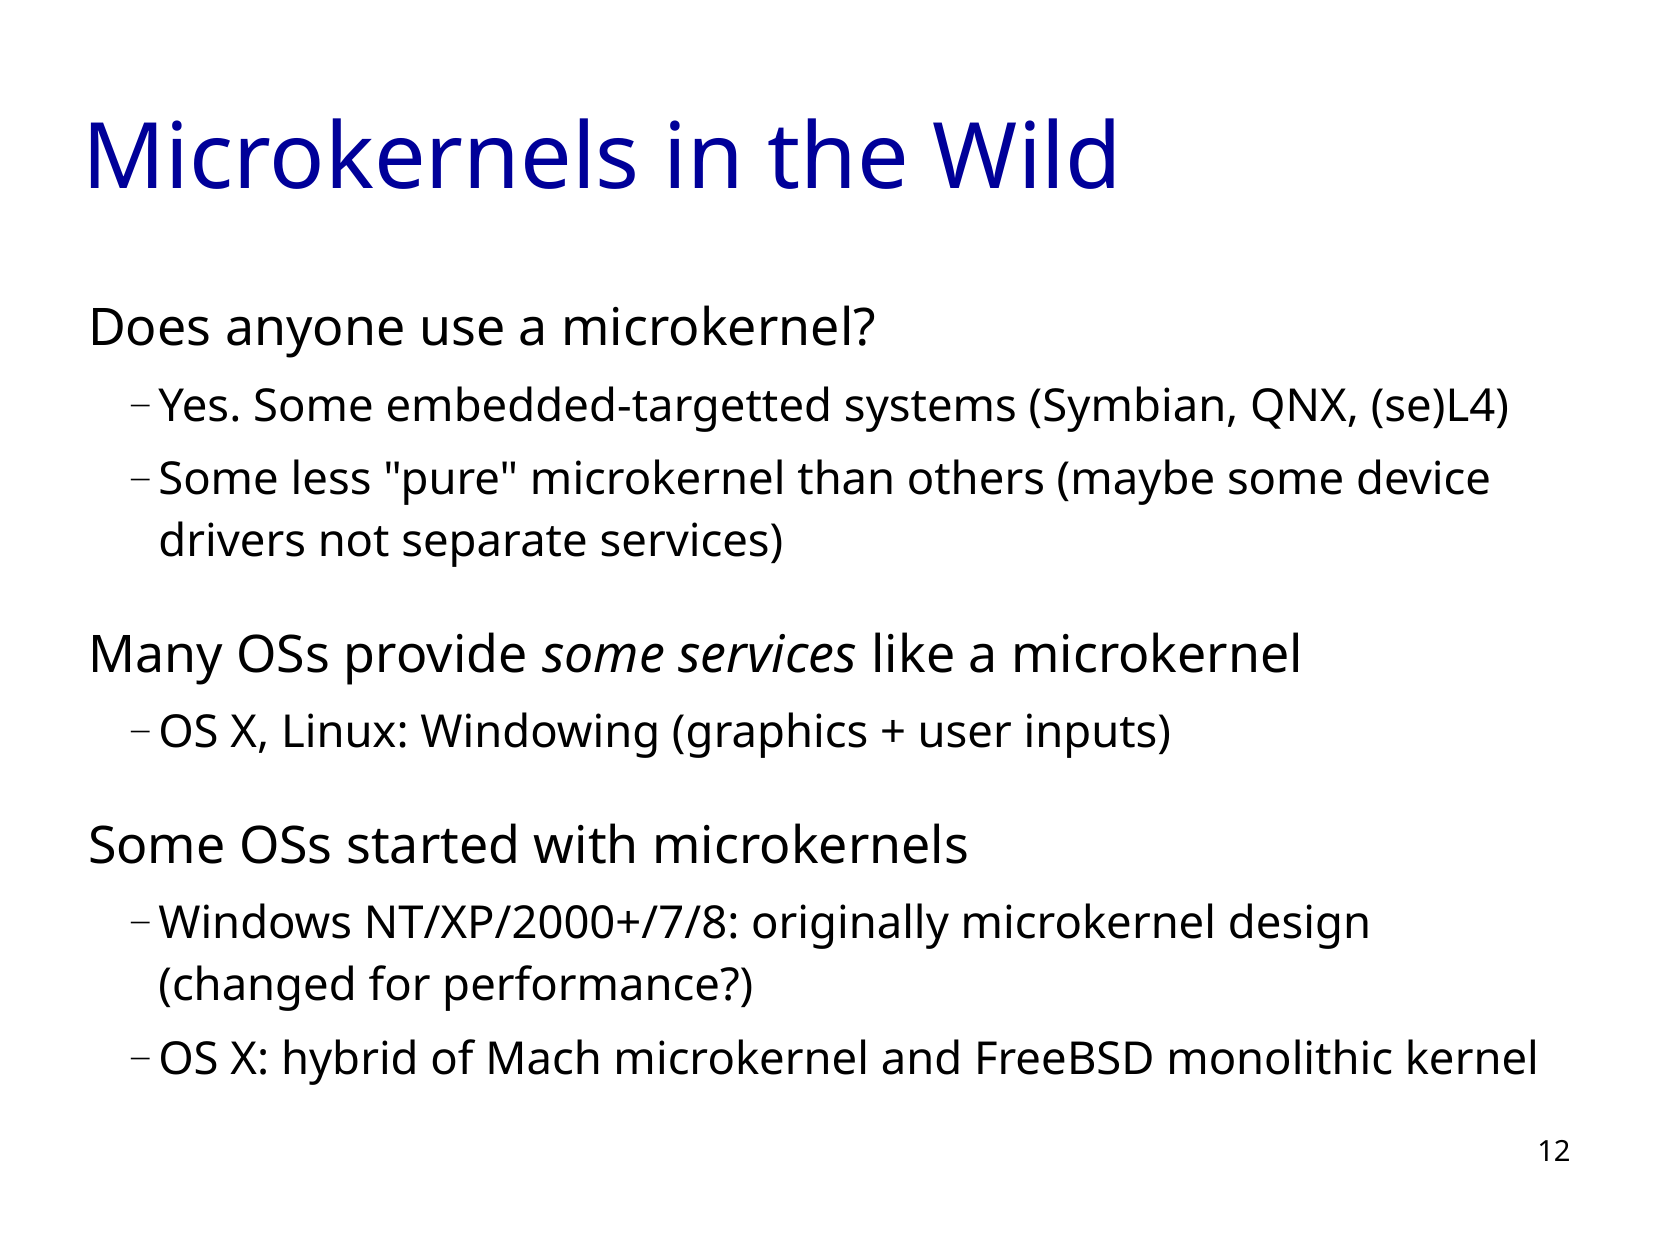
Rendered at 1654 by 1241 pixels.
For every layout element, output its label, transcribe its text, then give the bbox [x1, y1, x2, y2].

title Microkernels in the Wild [82, 49, 1571, 257]
list Does anyone use a microkernel? Yes. Some embedded-targetted systems (Symbian, QNX, (se)L4) Some less "pure" microkernel than others (maybe some device drivers not separate services) Many OSs provide some services like a microkernel OS X, Linux: Windowing (graphics + user inputs) Some OSs started with microkernels Windows NT/XP/2000+/7/8: originally microkernel design (changed for performance?) OS X: hybrid of Mach microkernel and FreeBSD monolithic kernel [60, 290, 1571, 1096]
